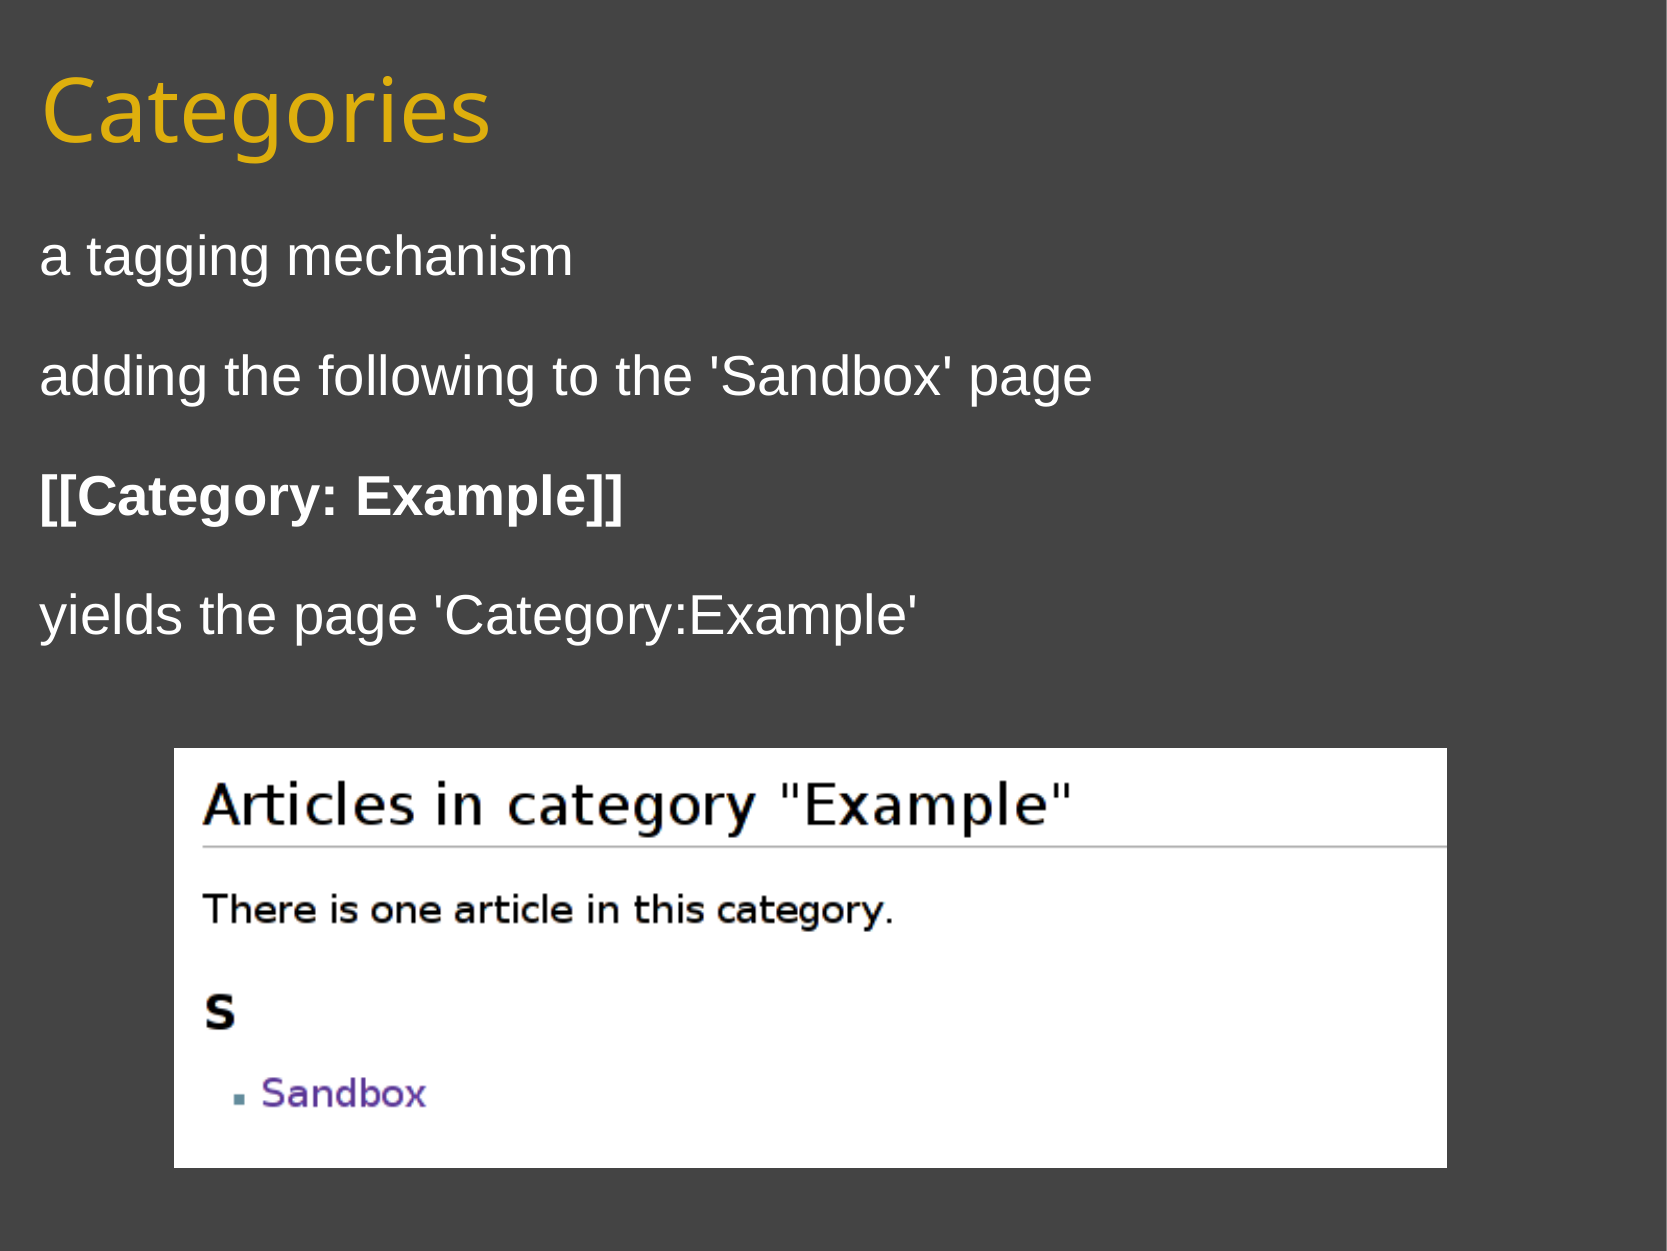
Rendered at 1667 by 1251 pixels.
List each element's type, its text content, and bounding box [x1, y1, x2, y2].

picture [0, 0, 1667, 1251]
title Categories [40, 50, 1627, 201]
list a tagging mechanism adding the following to the 'Sandbox' page [[Category: Example]] yields the page 'Category:Example' [39, 228, 1626, 1128]
